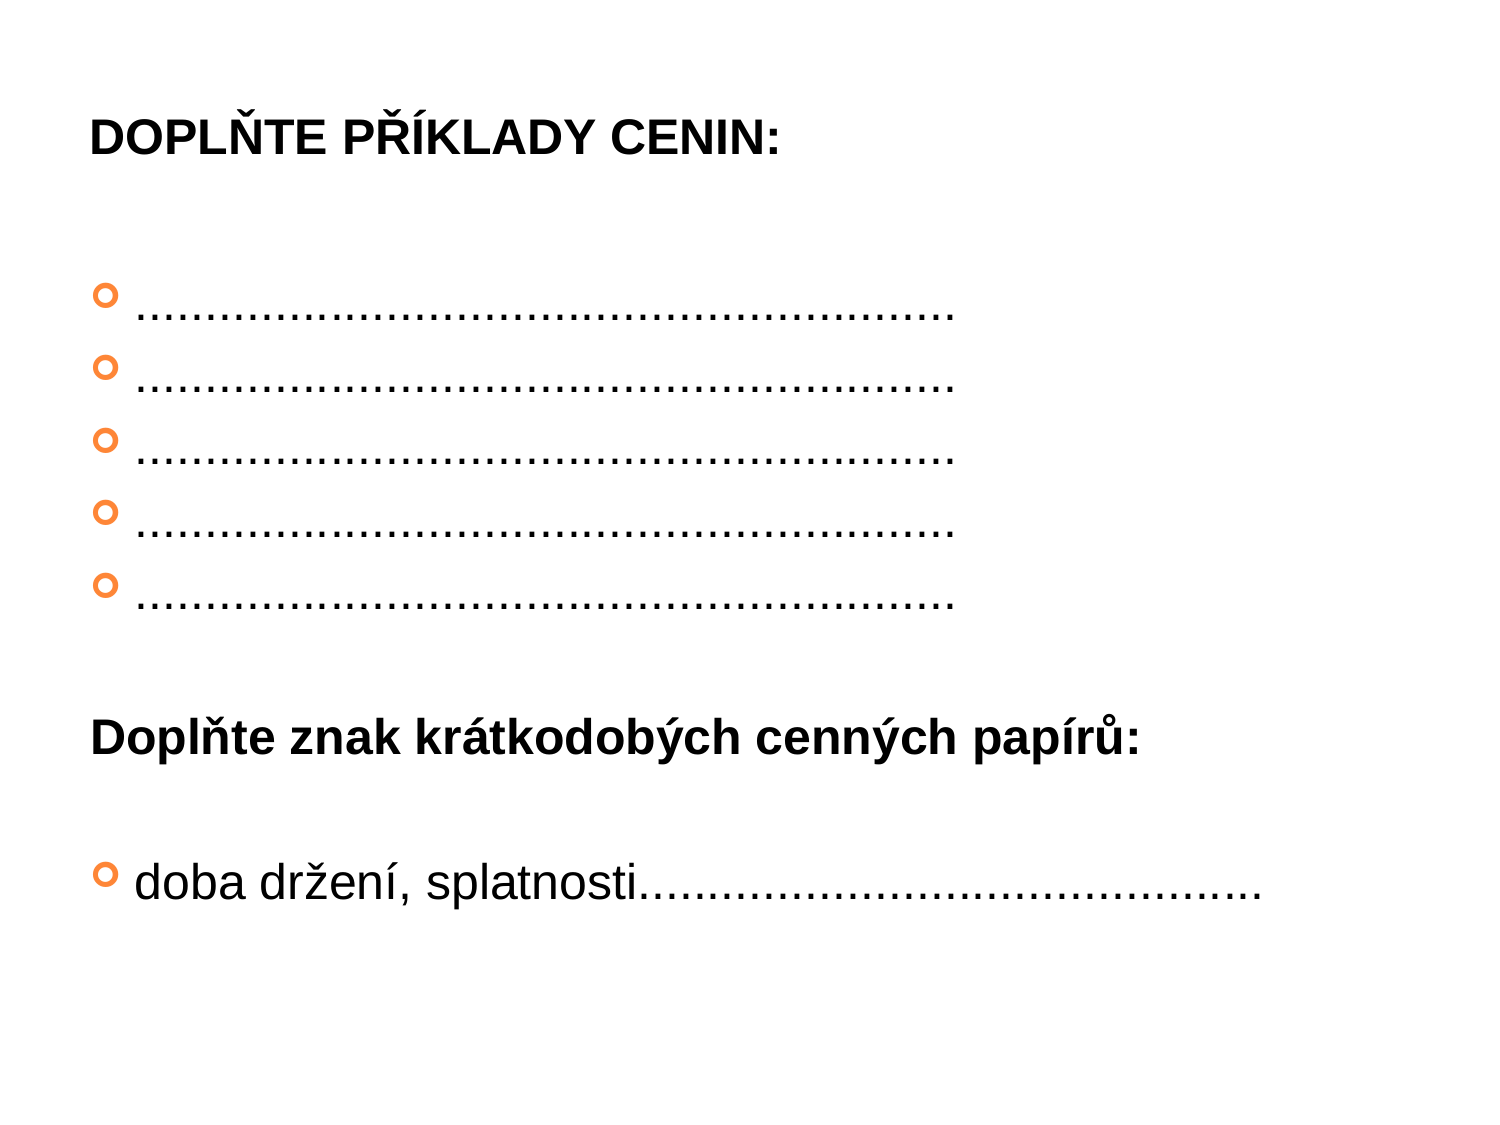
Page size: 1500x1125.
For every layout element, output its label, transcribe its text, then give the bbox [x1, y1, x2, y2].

title DOPLŇTE PŘÍKLADY CENIN: [74, 44, 1300, 233]
list ........................................................... ........................................................... ........................................................... ........................................................... ........................................................... Doplňte znak krátkodobých cenných papírů: doba držení, splatnosti............................................. [74, 262, 1300, 1063]
